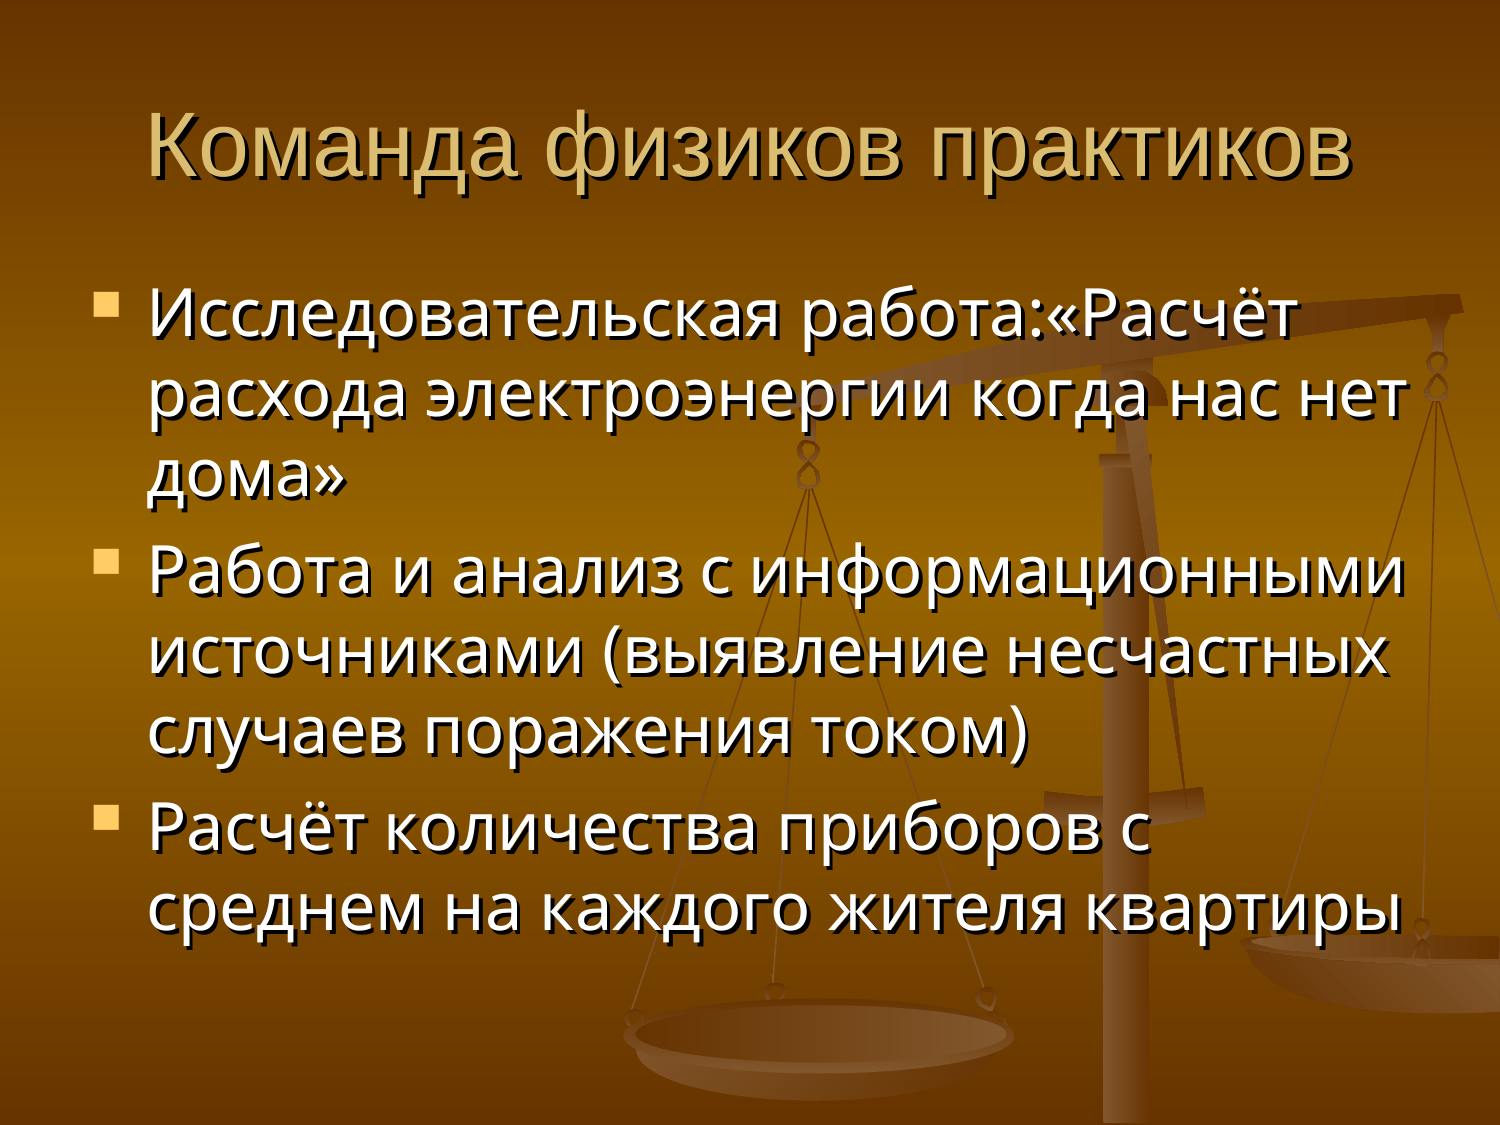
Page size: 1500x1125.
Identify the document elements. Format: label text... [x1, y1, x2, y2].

title Команда физиков практиков [75, 45, 1426, 234]
list Исследовательская работа:«Расчёт расхода электроэнергии когда нас нет дома» Работа и анализ с информационными источниками (выявление несчастных случаев поражения током) Расчёт количества приборов с среднем на каждого жителя квартиры [75, 262, 1426, 1006]
